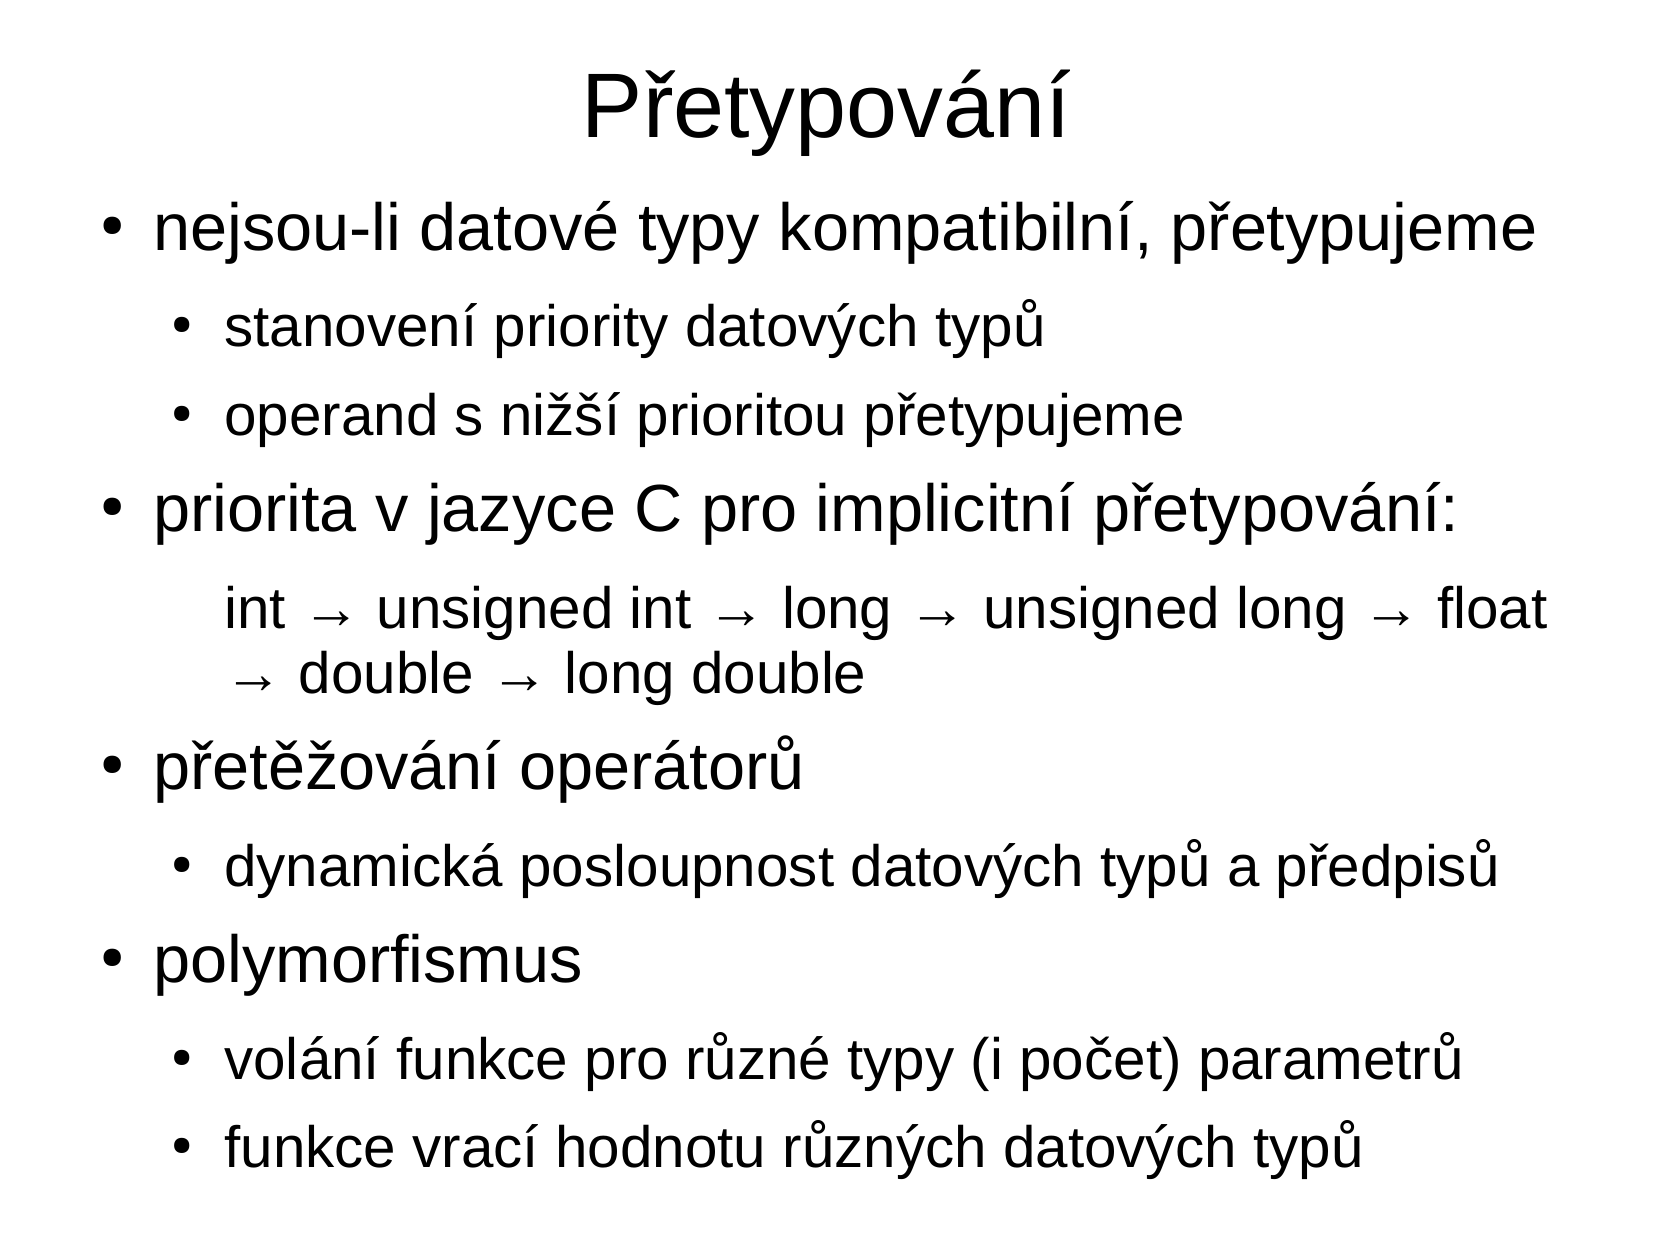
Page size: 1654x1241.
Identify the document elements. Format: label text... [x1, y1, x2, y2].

list nejsou-li datové typy kompatibilní, přetypujeme stanovení priority datových typů operand s nižší prioritou přetypujeme priorita v jazyce C pro implicitní přetypování: int → unsigned int → long → unsigned long → float → double → long double přetěžování operátorů dynamická posloupnost datových typů a předpisů polymorfismus volání funkce pro různé typy (i počet) parametrů funkce vrací hodnotu různých datových typů [82, 189, 1571, 1179]
title Přetypování [82, 9, 1571, 189]
